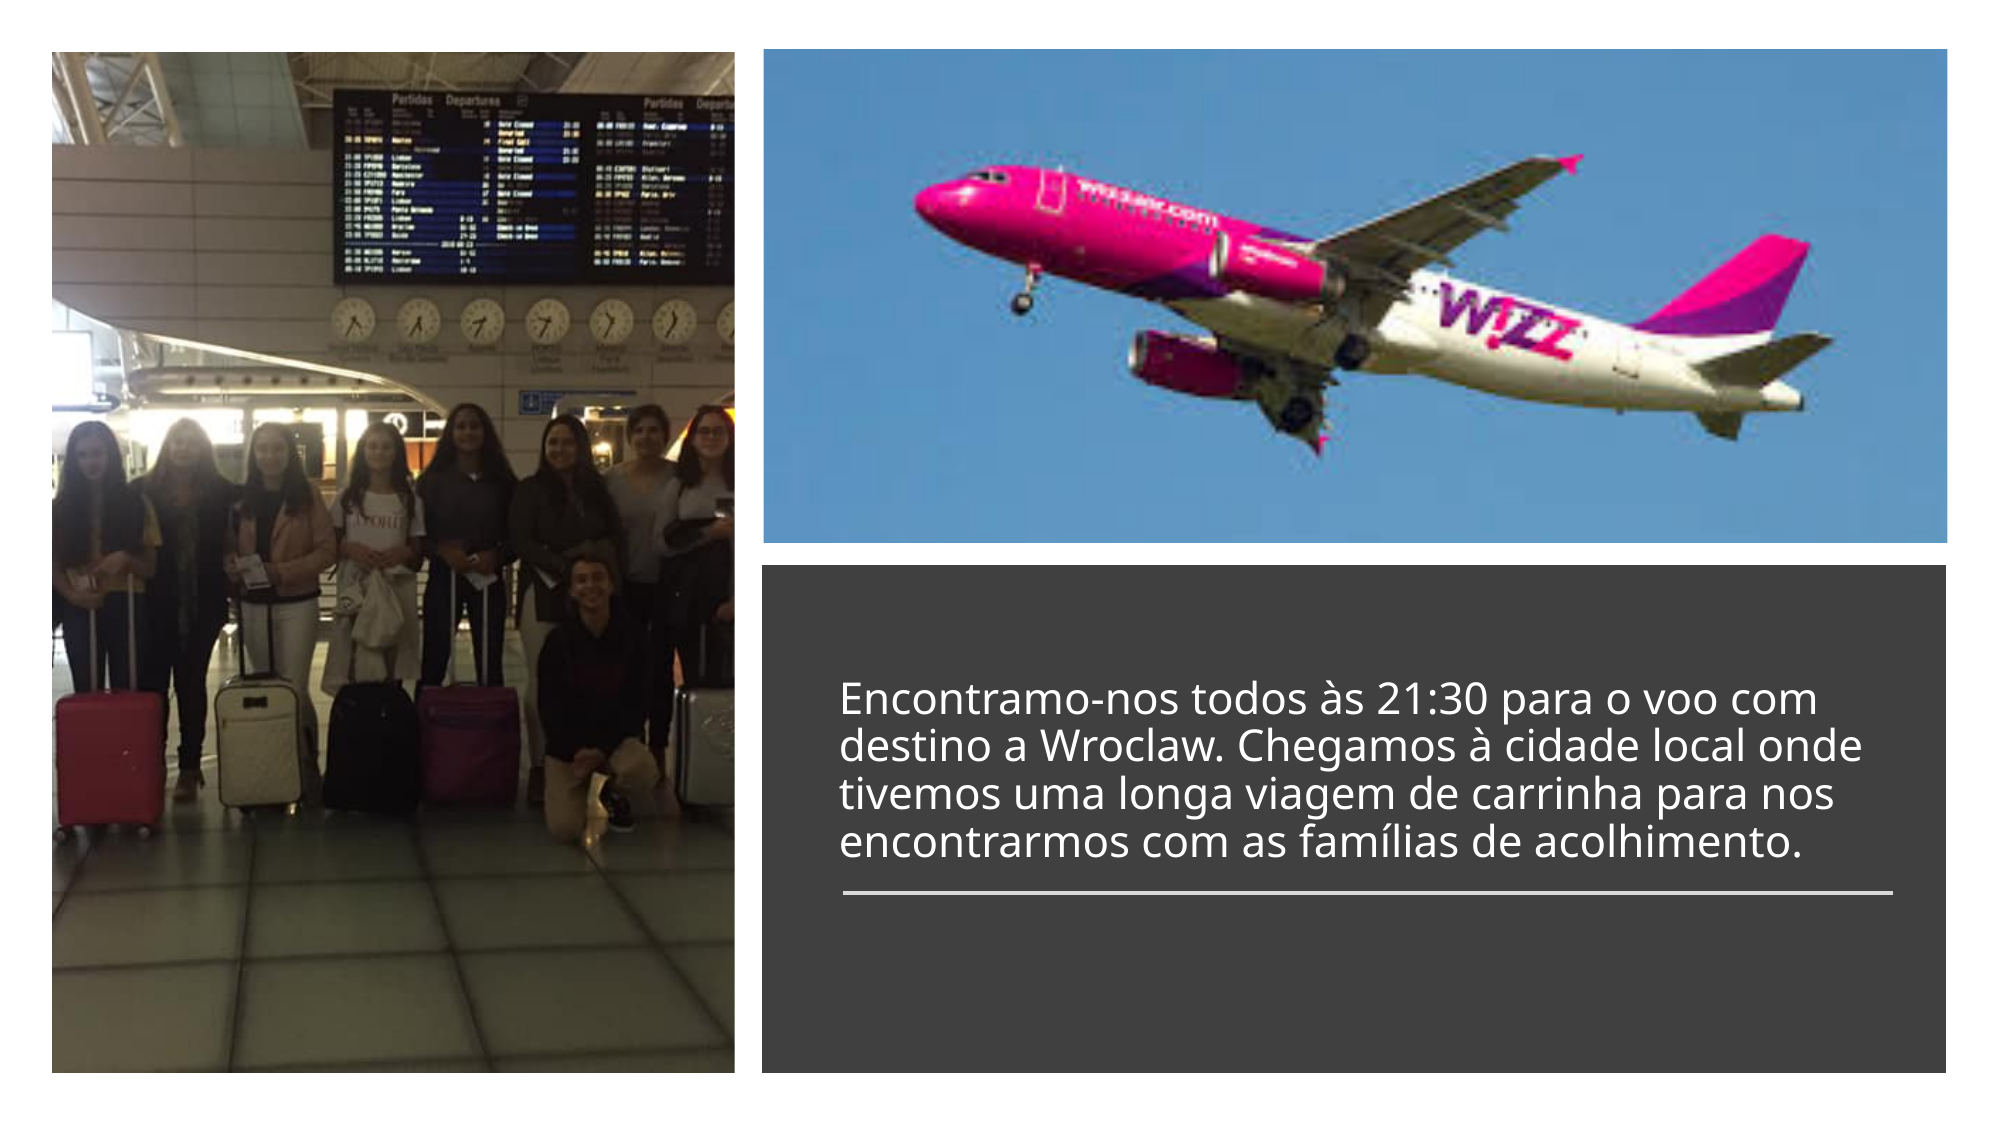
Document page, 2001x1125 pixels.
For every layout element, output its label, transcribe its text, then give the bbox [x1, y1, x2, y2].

text_box [772, 576, 1936, 1063]
picture [763, 49, 1948, 543]
title Encontramo-nos todos às 21:30 para o voo com destino a Wroclaw. Chegamos à cidade local onde tivemos uma longa viagem de carrinha para nos encontrarmos com as famílias de acolhimento. [823, 625, 1885, 875]
picture [52, 52, 735, 1073]
